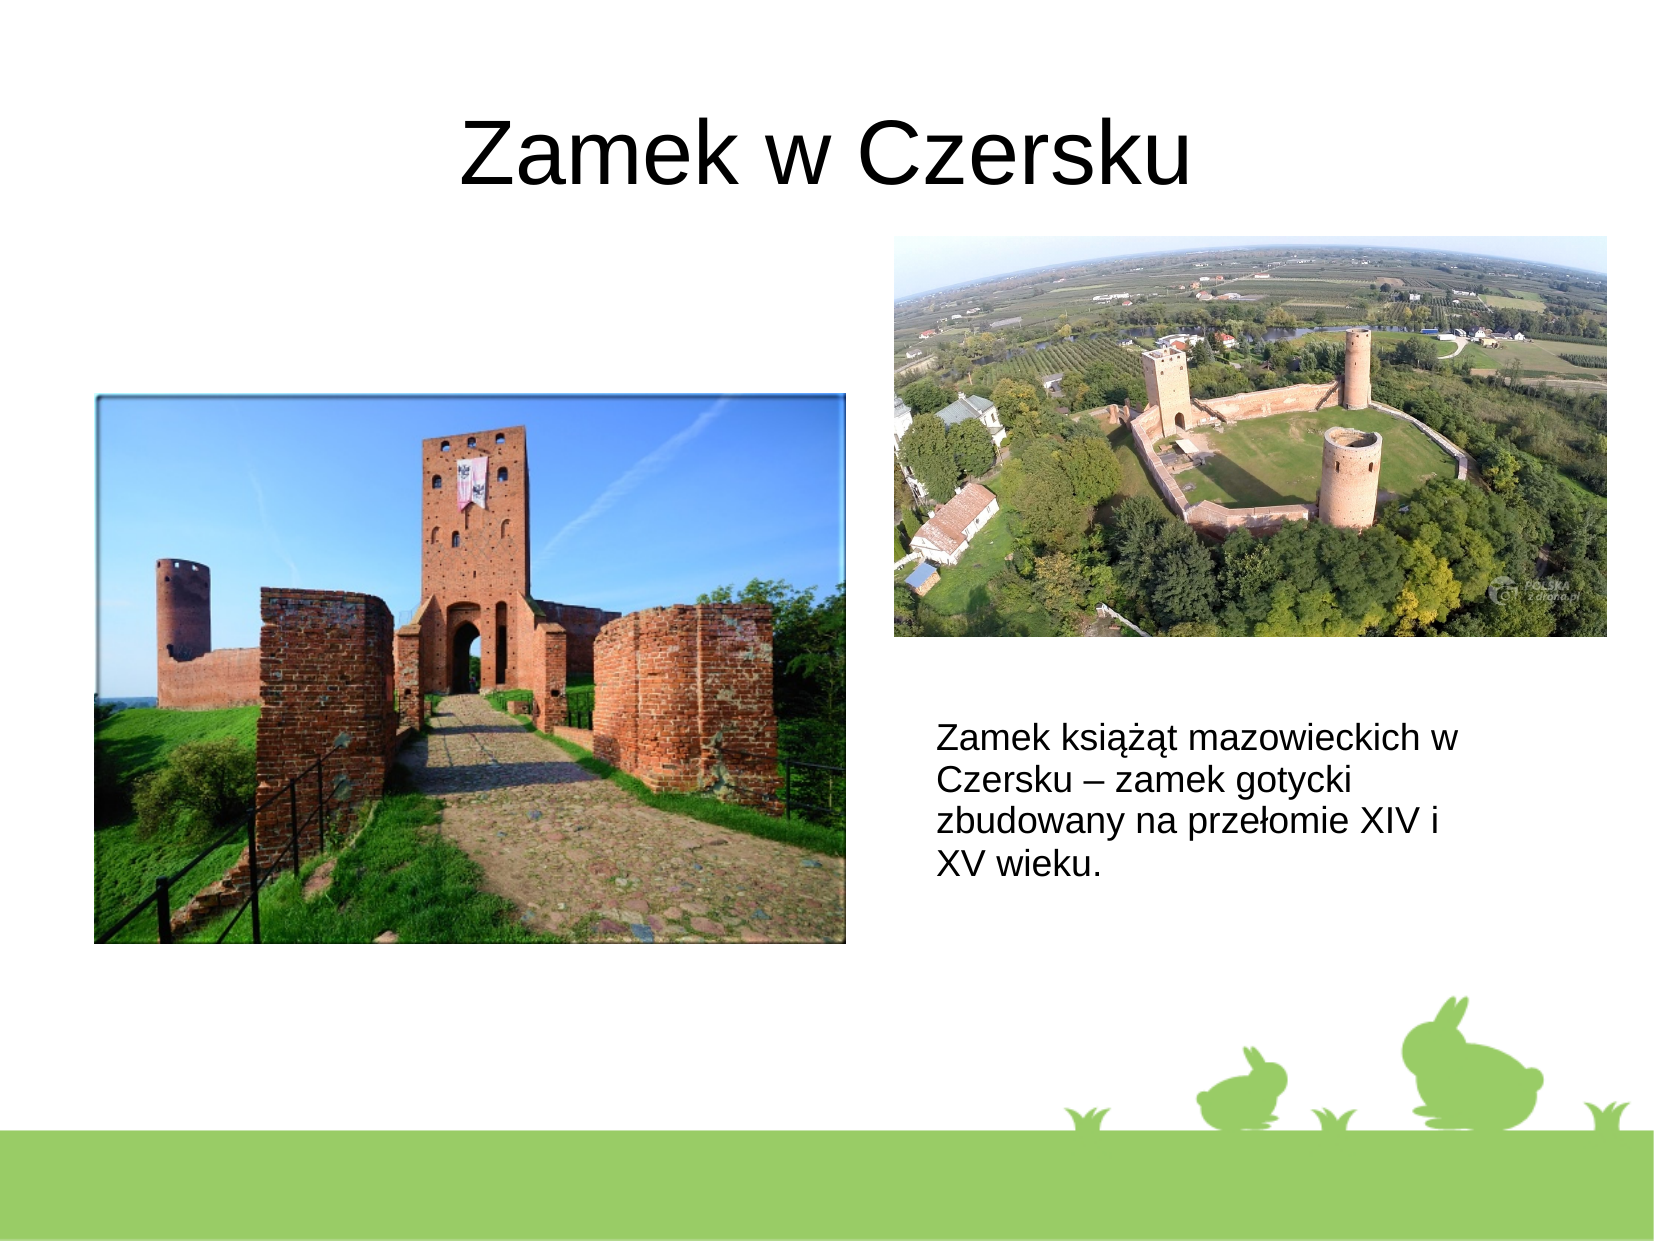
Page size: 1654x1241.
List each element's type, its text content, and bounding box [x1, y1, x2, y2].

text_box Zamek książąt mazowieckich w Czersku – zamek gotycki zbudowany na przełomie XIV i XV wieku. [921, 708, 1501, 922]
title Zamek w Czersku [82, 49, 1571, 257]
picture [0, 0, 1654, 1241]
